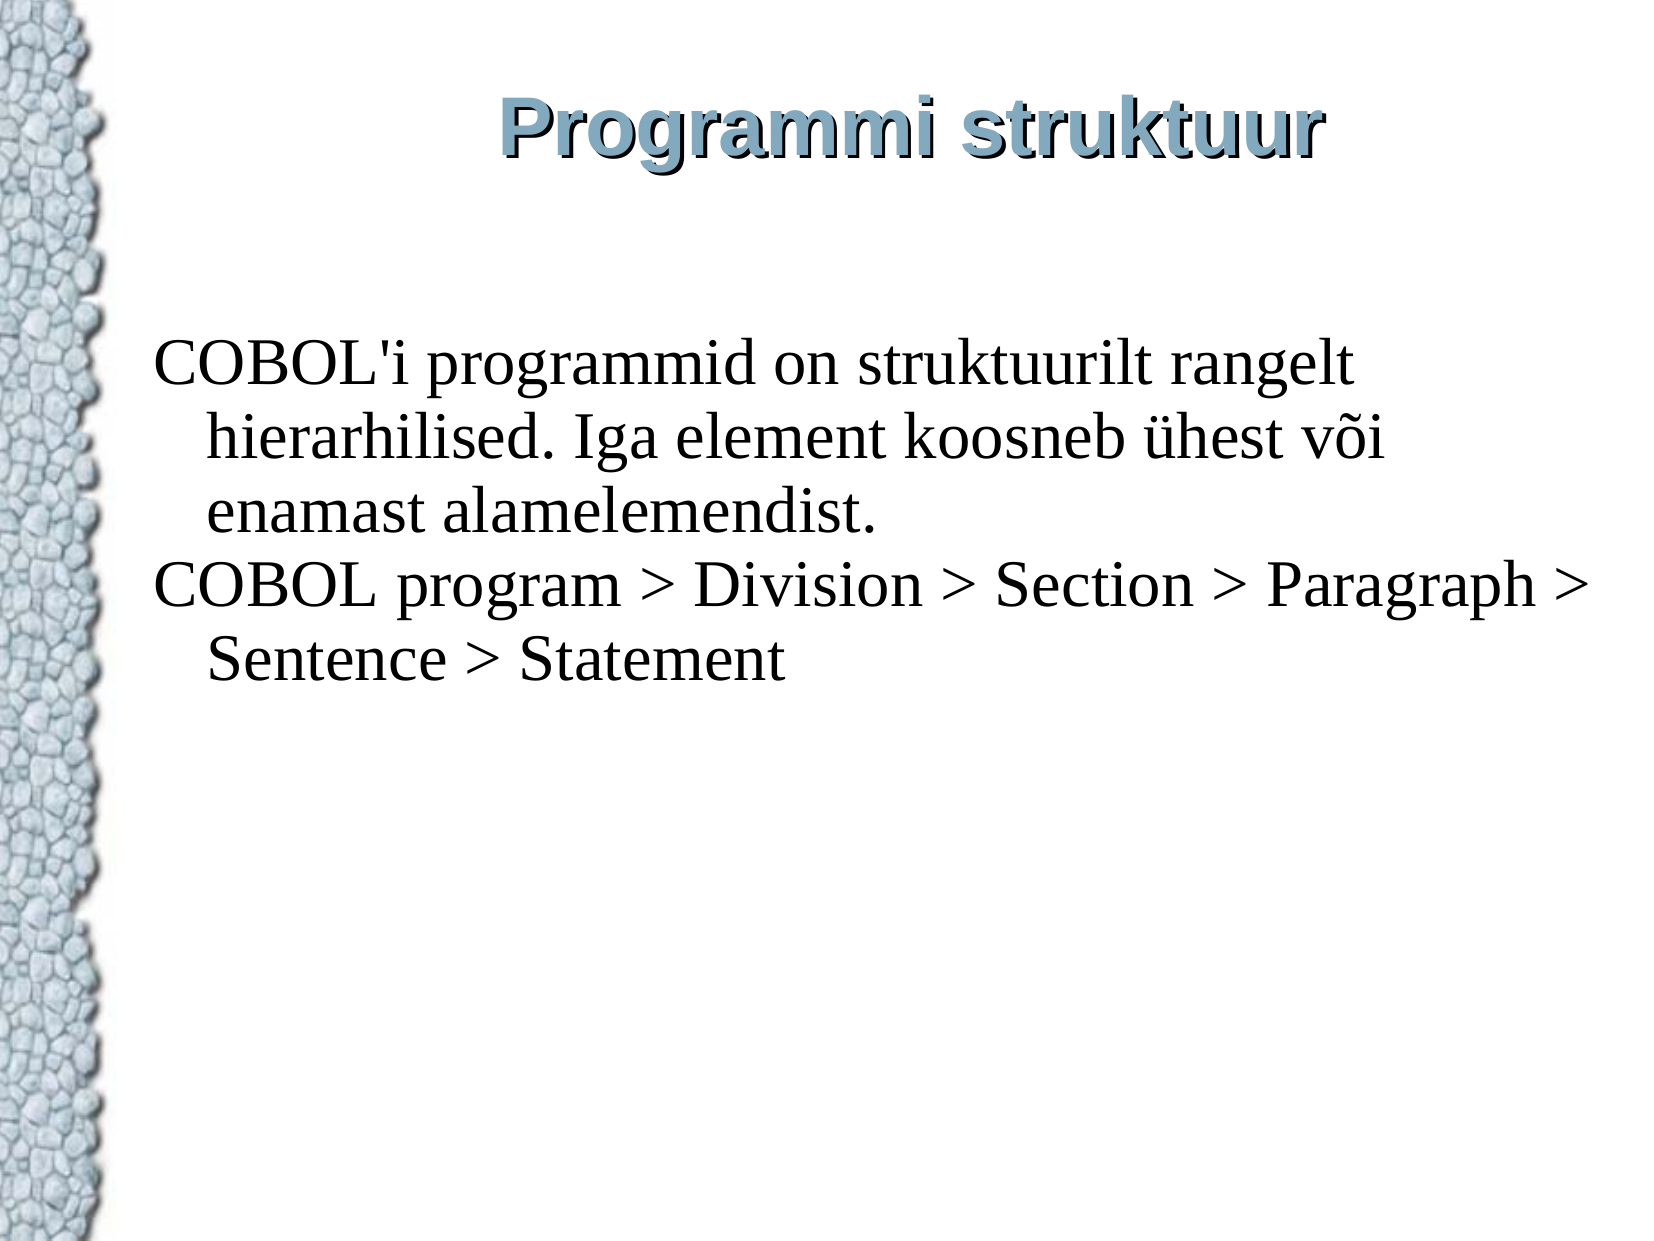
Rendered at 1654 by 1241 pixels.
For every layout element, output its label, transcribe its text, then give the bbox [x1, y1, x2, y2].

list COBOL'i programmid on struktuurilt rangelt hierarhilised. Iga element koosneb ühest või enamast alamelemendist. COBOL program > Division > Section > Paragraph > Sentence > Statement [135, 324, 1625, 1129]
title Programmi struktuur [205, 35, 1618, 223]
picture [0, 0, 131, 1241]
